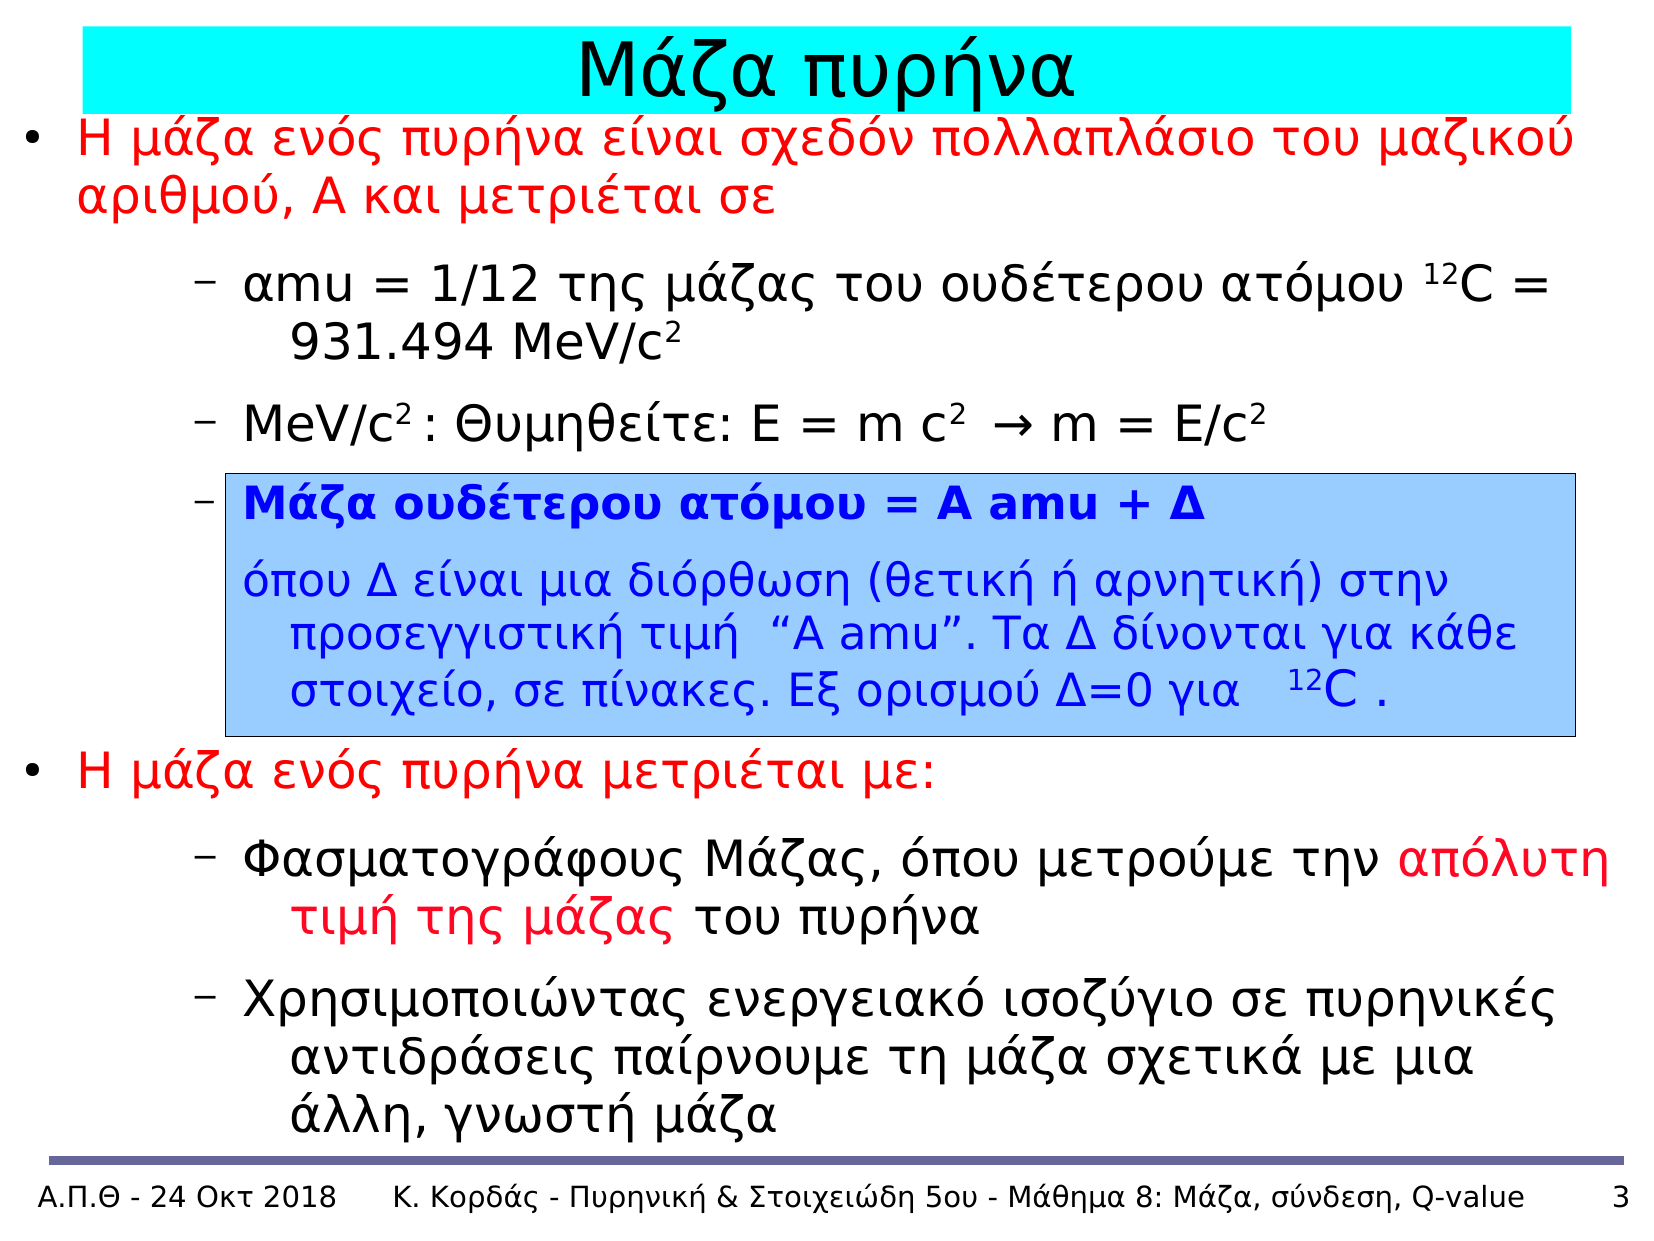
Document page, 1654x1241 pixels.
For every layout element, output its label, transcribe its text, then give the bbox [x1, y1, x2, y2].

list Η μάζα ενός πυρήνα είναι σχεδόν πολλαπλάσιο του μαζικού αριθμού, Α και μετριέται σε αmu = 1/12 της μάζας του ουδέτερου ατόμου 12C = 931.494 ΜeV/c2 ΜeV/c2 : Θυμηθείτε: Ε = m c2 → m = E/c2 Μάζα ουδέτερου ατόμου = Α amu + Δ όπου Δ είναι μια διόρθωση (θετική ή αρνητική) στην προσεγγιστική τιμή “Α amu”. Τα Δ δίνονται για κάθε στοιχείο, σε πίνακες. Εξ ορισμού Δ=0 για 12C . Η μάζα ενός πυρήνα μετριέται με: Φασματογράφους Μάζας, όπου μετρούμε την απόλυτη τιμή της μάζας του πυρήνα Χρησιμοποιώντας ενεργειακό ισοζύγιο σε πυρηνικές αντιδράσεις παίρνουμε τη μάζα σχετικά με μια άλλη, γνωστή μάζα [5, 108, 1630, 1241]
title Μάζα πυρήνα [82, 26, 1571, 108]
